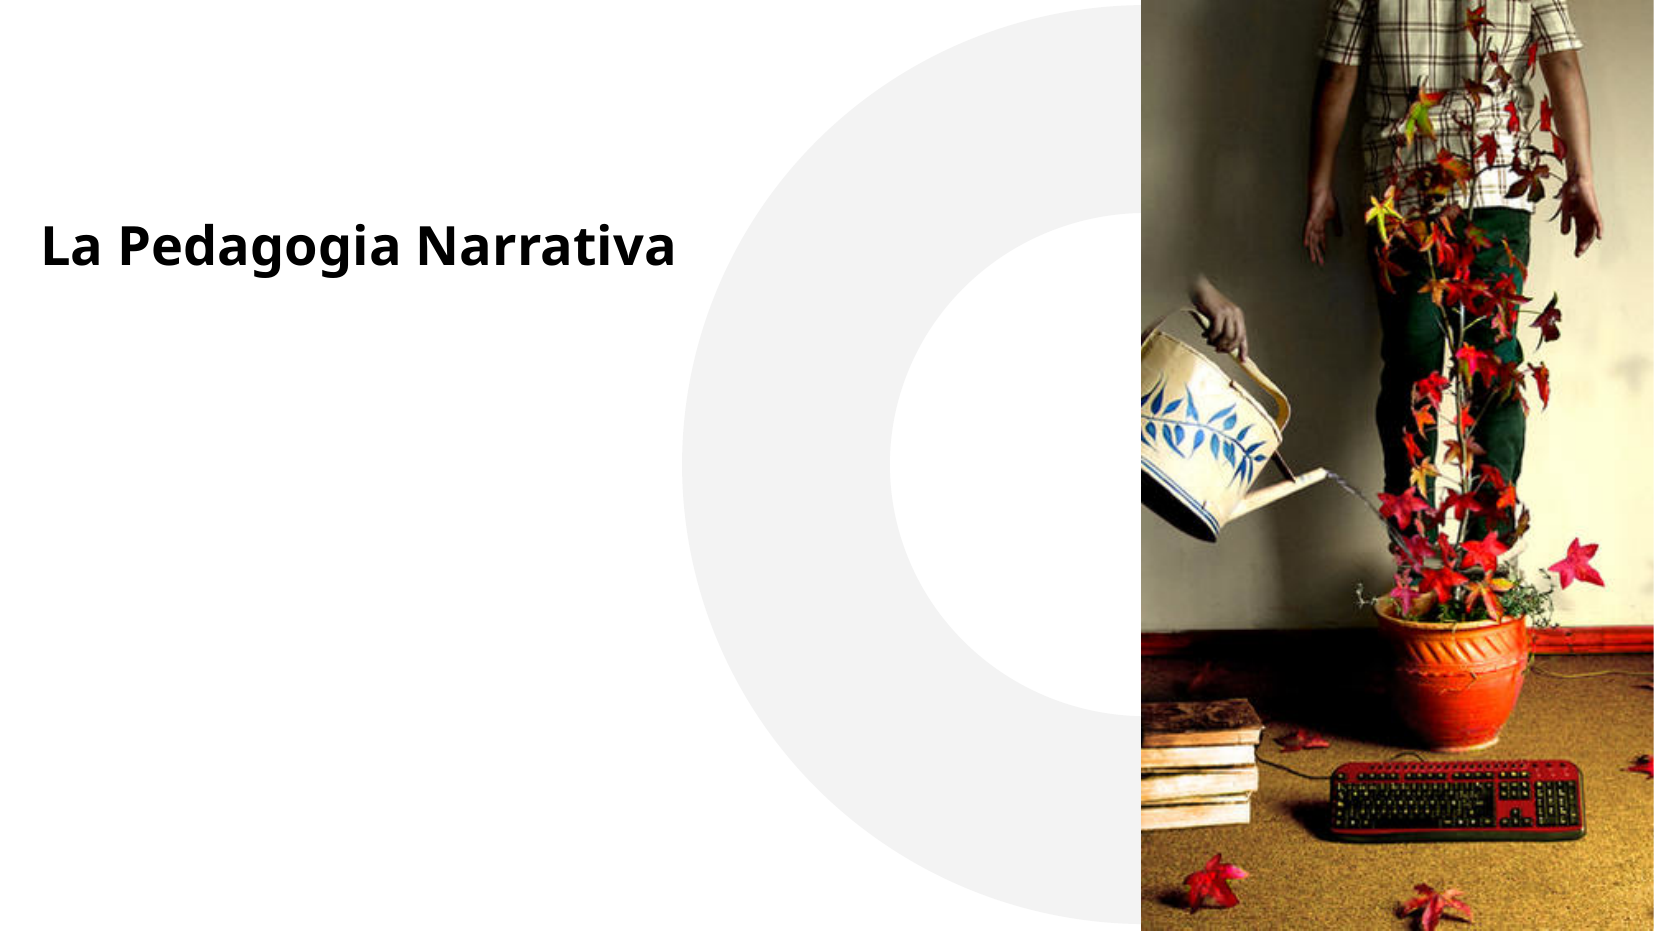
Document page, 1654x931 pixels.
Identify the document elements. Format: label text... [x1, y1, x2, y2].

picture [1141, 0, 1654, 931]
title La Pedagogia Narrativa [40, 186, 897, 302]
